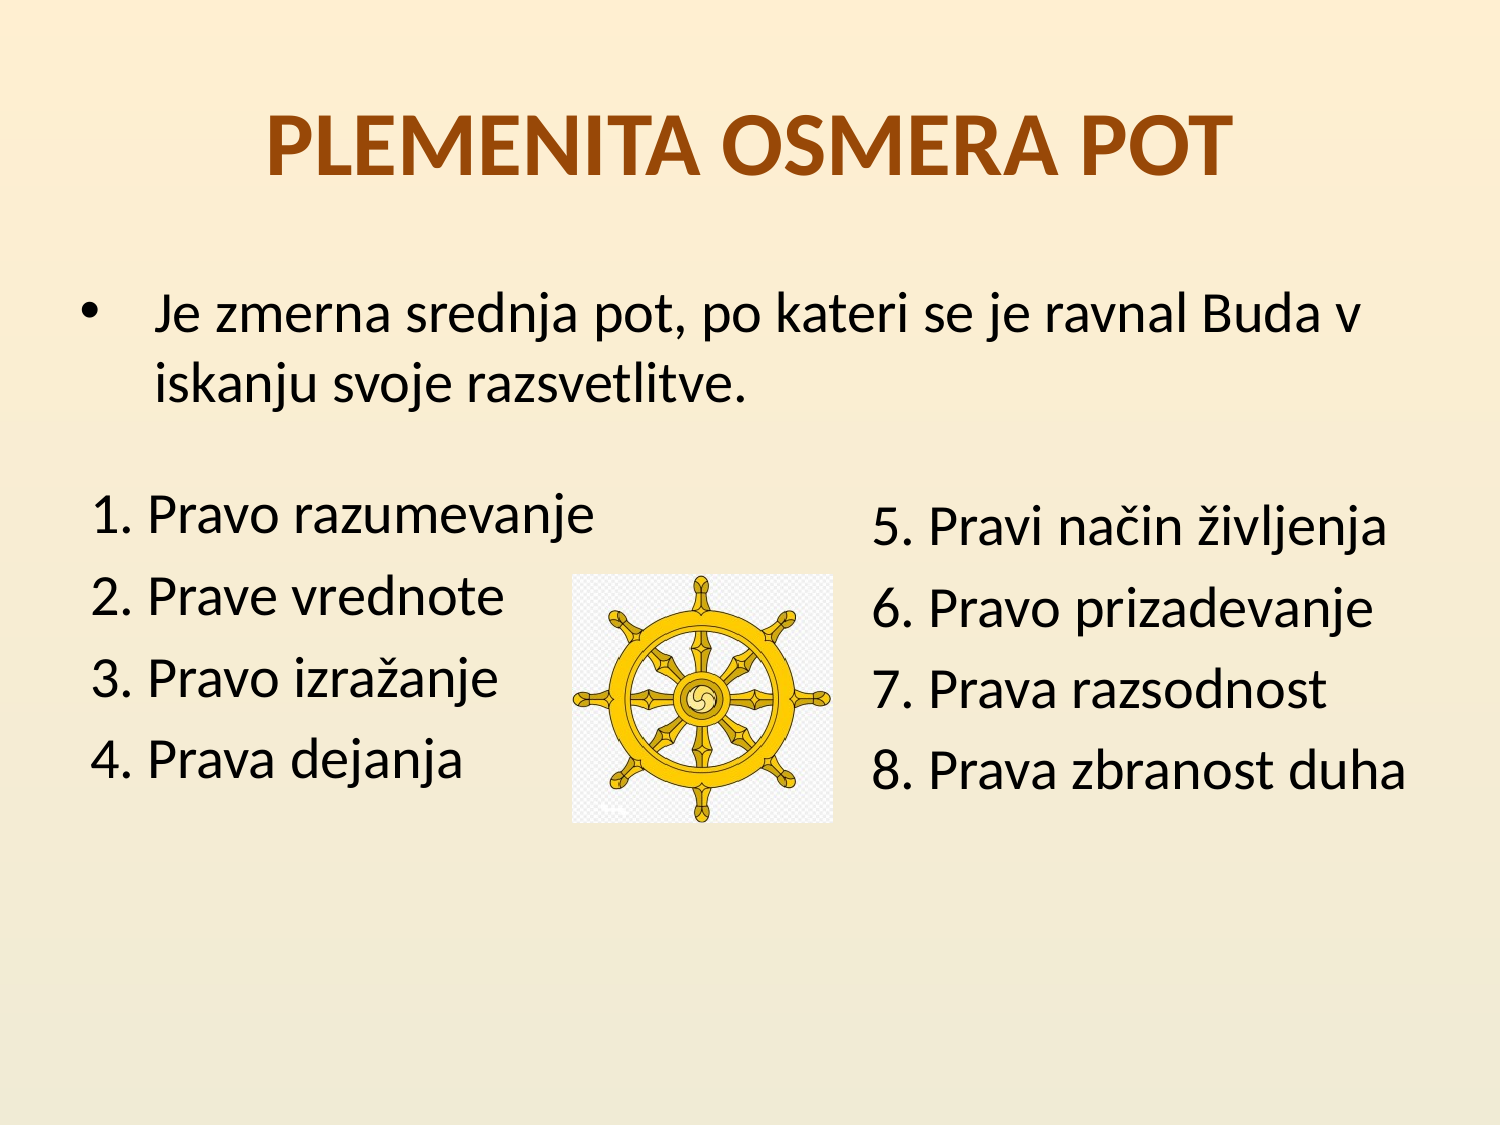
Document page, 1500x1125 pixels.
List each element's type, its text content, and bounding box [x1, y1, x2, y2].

list 1. Pravo razumevanje 2. Prave vrednote 3. Pravo izražanje 4. Prava dejanja [75, 467, 738, 1005]
text_box Je zmerna srednja pot, po kateri se je ravnal Buda v iskanju svoje razsvetlitve. [64, 267, 1436, 422]
title PLEMENITA OSMERA POT [75, 45, 1425, 233]
picture [572, 574, 833, 823]
list 5. Pravi način življenja 6. Pravo prizadevanje 7. Prava razsodnost 8. Prava zbranost duha [856, 479, 1425, 1005]
